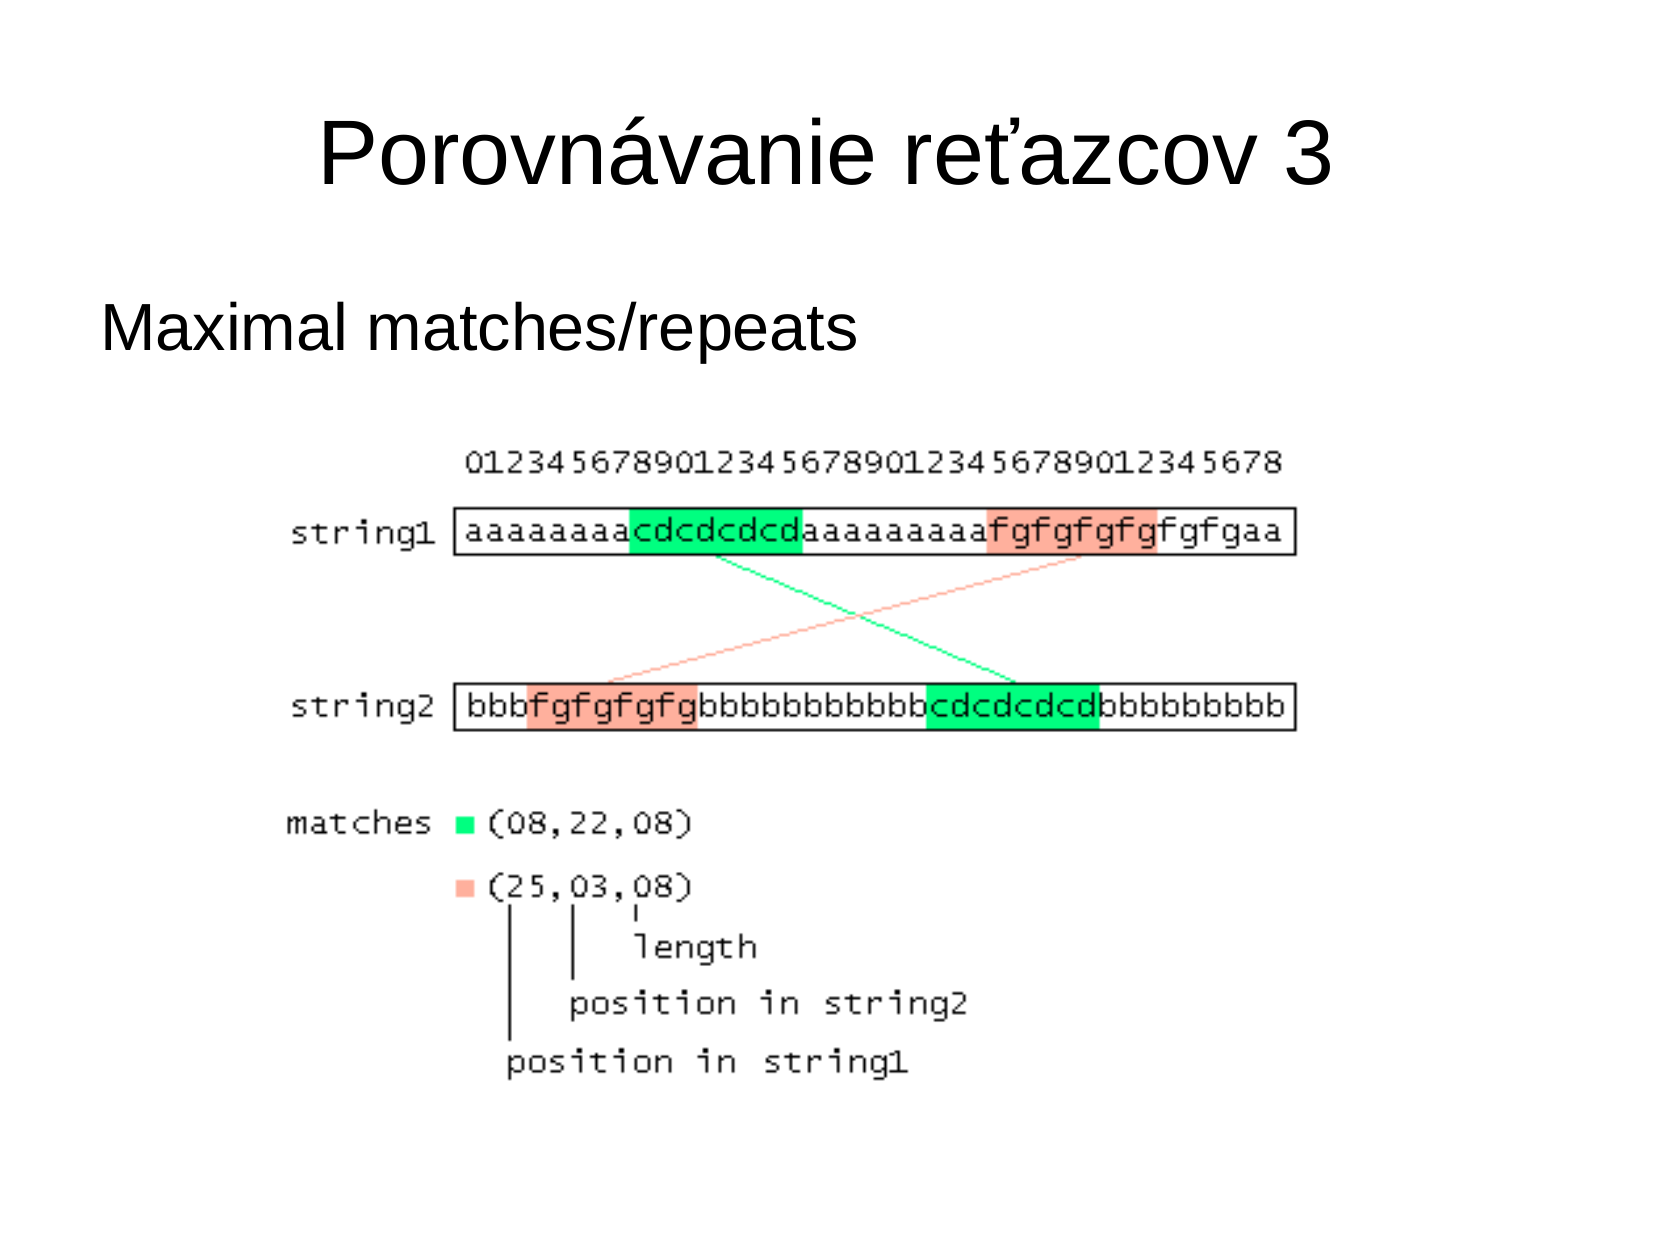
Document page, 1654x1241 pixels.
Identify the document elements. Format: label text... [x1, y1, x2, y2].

title Porovnávanie reťazcov 3 [82, 49, 1571, 257]
list Maximal matches/repeats [82, 290, 1571, 1109]
picture [236, 442, 1329, 1123]
